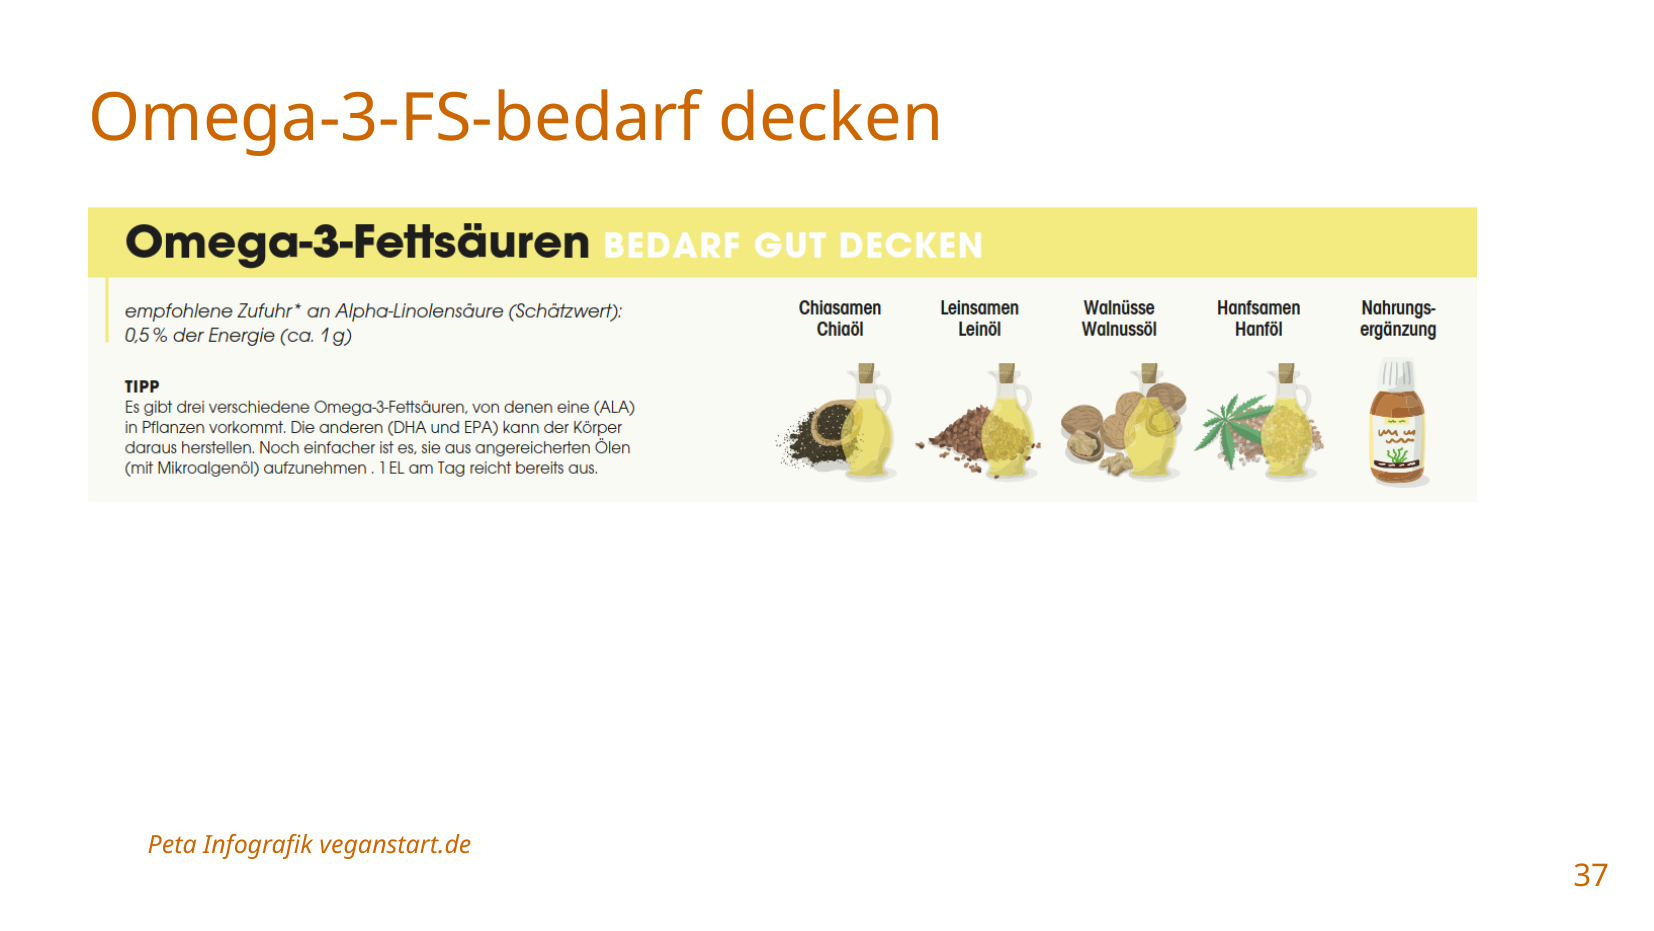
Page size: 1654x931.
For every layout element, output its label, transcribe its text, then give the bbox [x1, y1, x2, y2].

list Peta Infografik veganstart.de [76, 826, 1565, 894]
picture [88, 206, 1477, 502]
title Omega-3-FS-bedarf decken [88, 37, 1489, 193]
